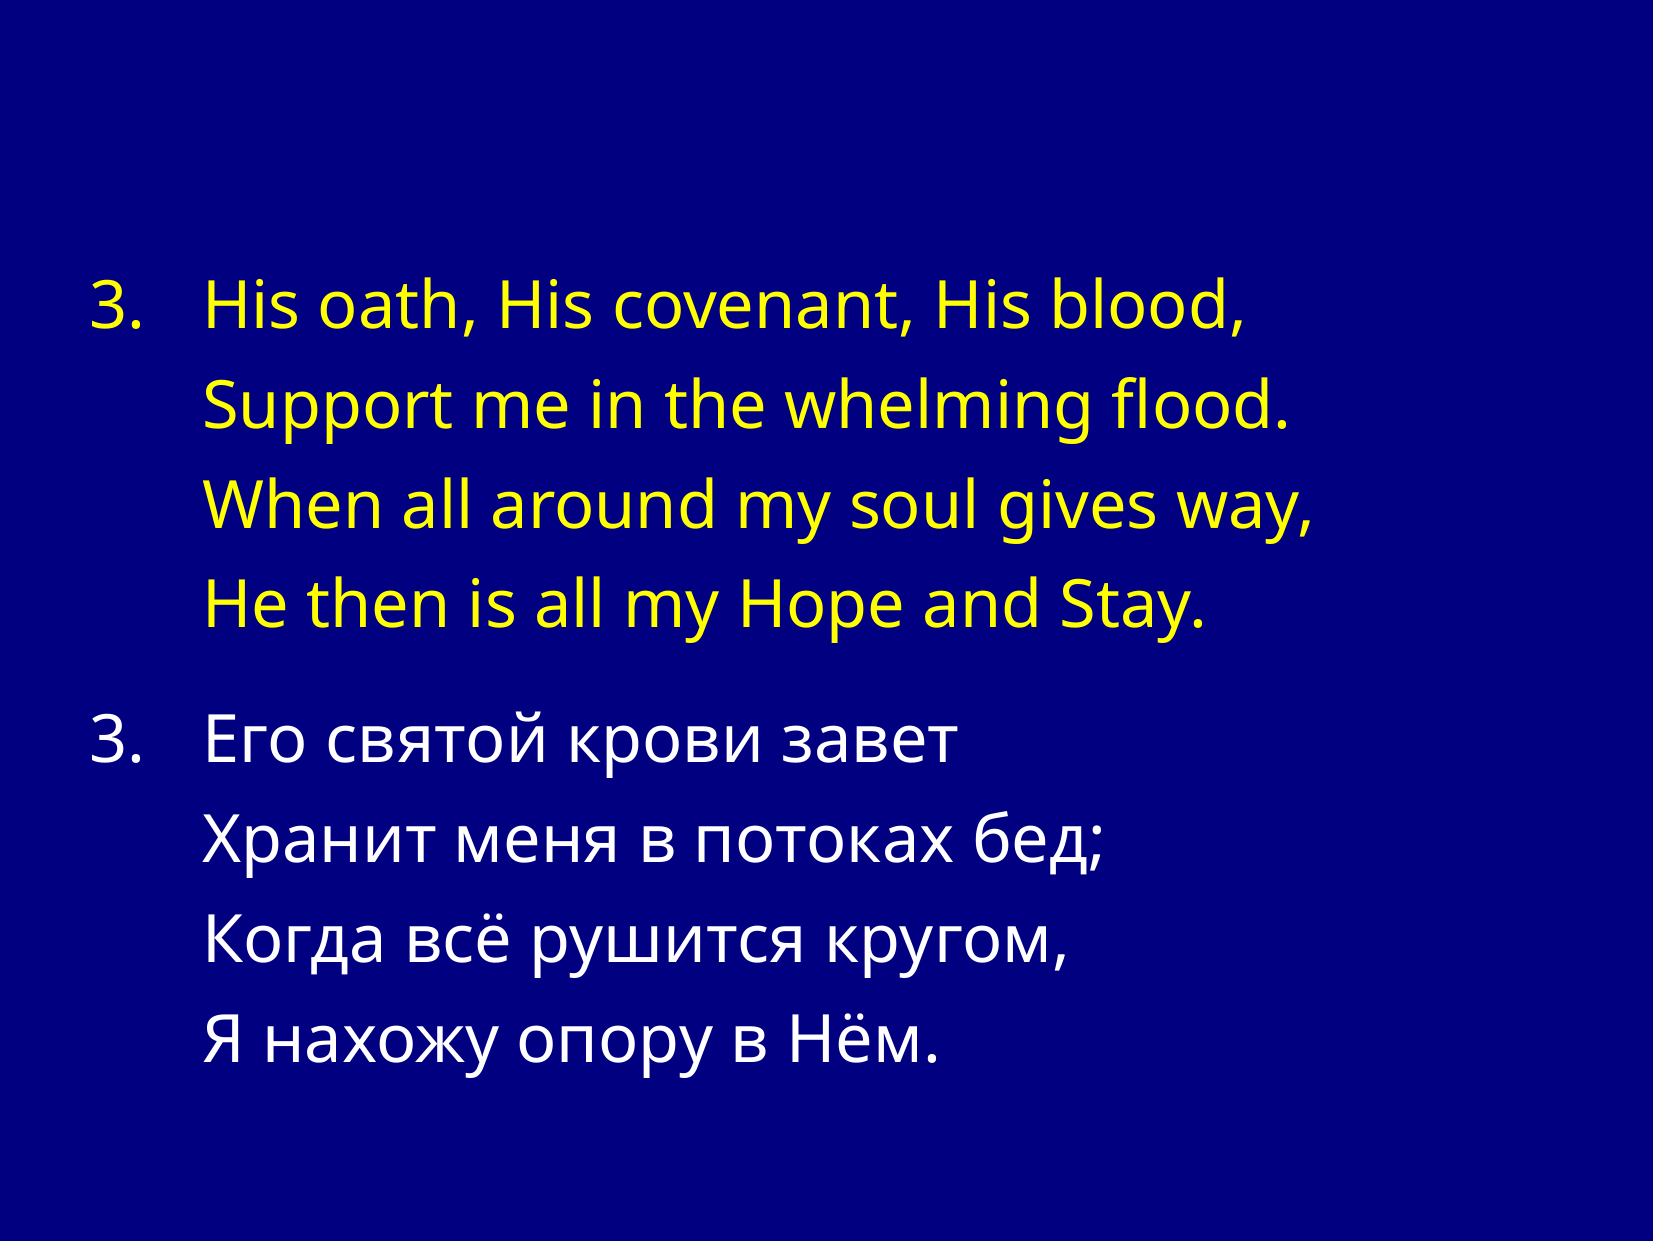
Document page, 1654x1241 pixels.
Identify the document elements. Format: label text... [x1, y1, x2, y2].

text_box 3. His oath, His covenant, His blood, Support me in the whelming flood. When all around my soul gives way, He then is all my Hope and Stay. [75, 150, 1576, 638]
text_box 3. Его святой крови завет Хранит меня в потоках бед; Когда всё рушится кругом, Я нахожу опору в Нём. [75, 675, 1576, 1163]
